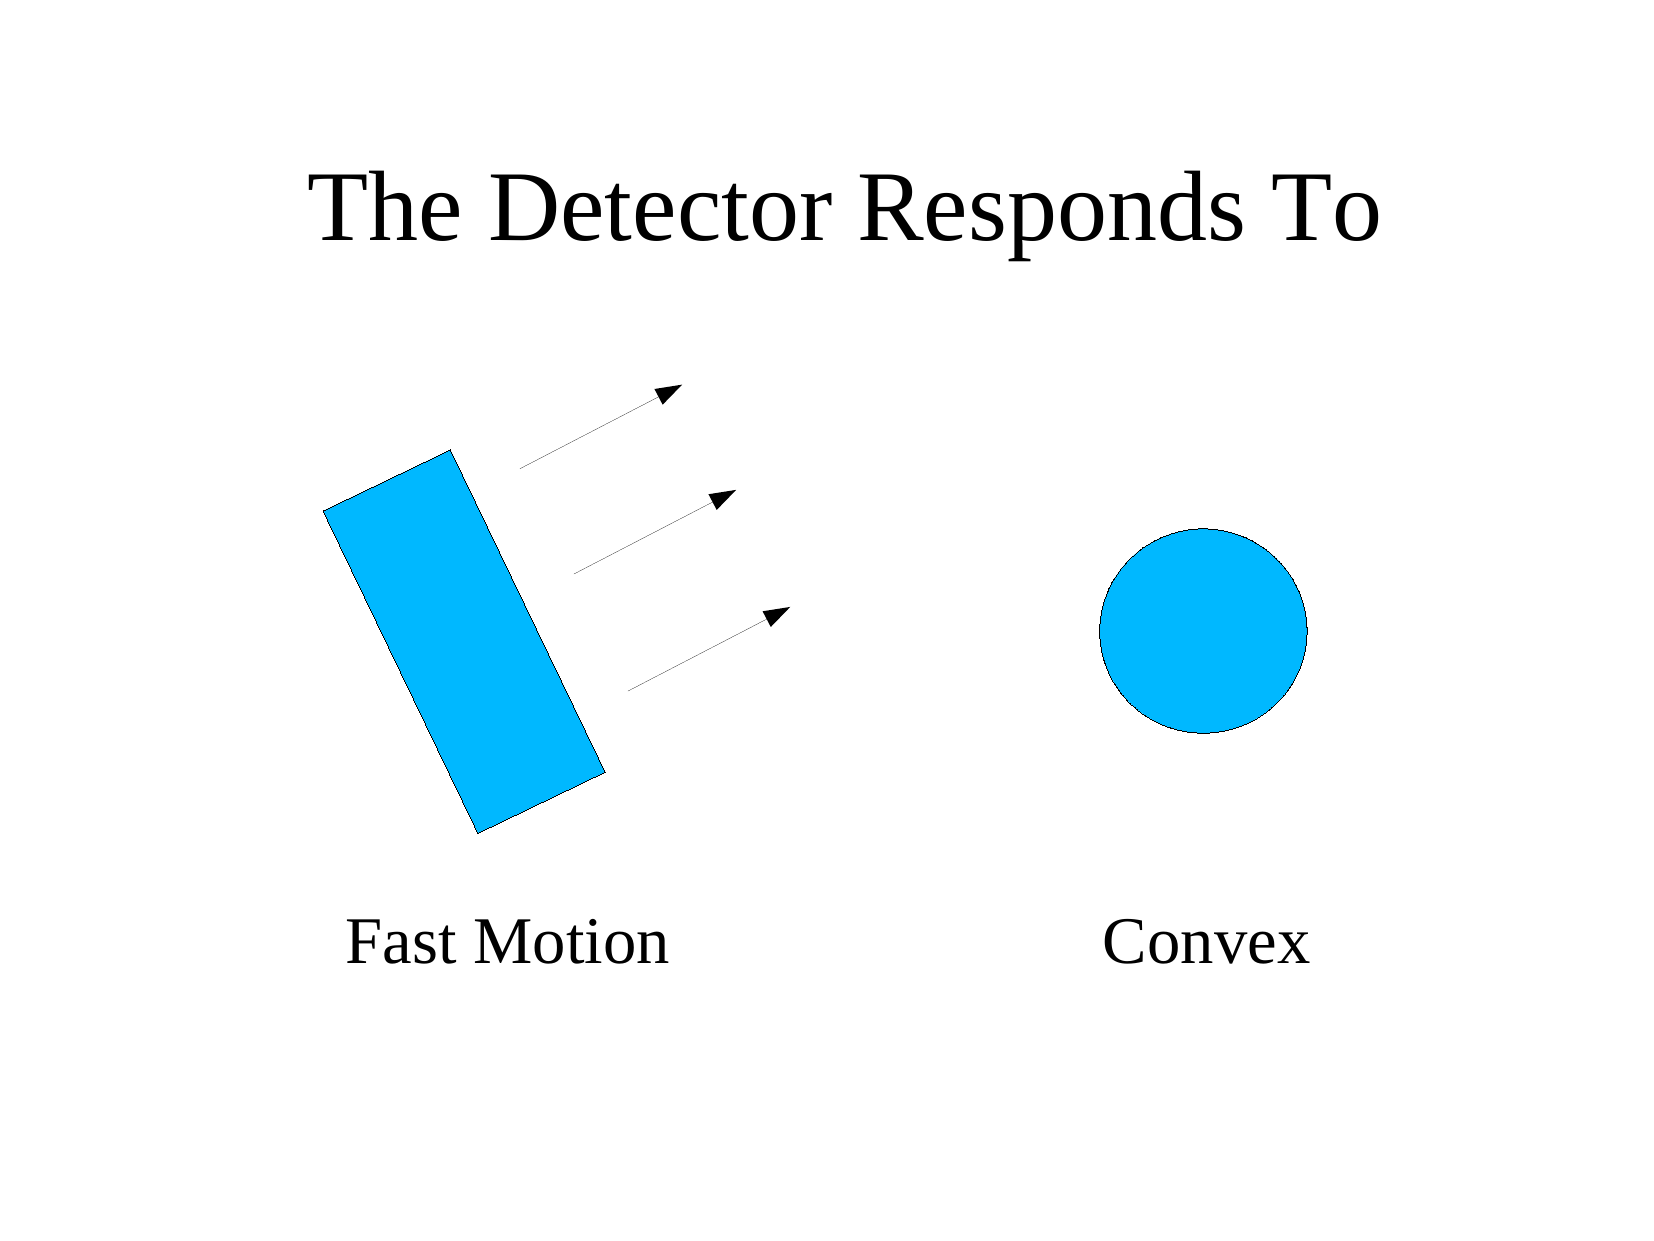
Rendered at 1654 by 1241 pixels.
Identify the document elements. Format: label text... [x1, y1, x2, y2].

text_box Fast Motion [345, 904, 671, 979]
text_box Convex [1102, 904, 1312, 979]
text_box [1099, 528, 1308, 734]
title The Detector Responds To [139, 102, 1552, 311]
text_box [323, 449, 606, 834]
